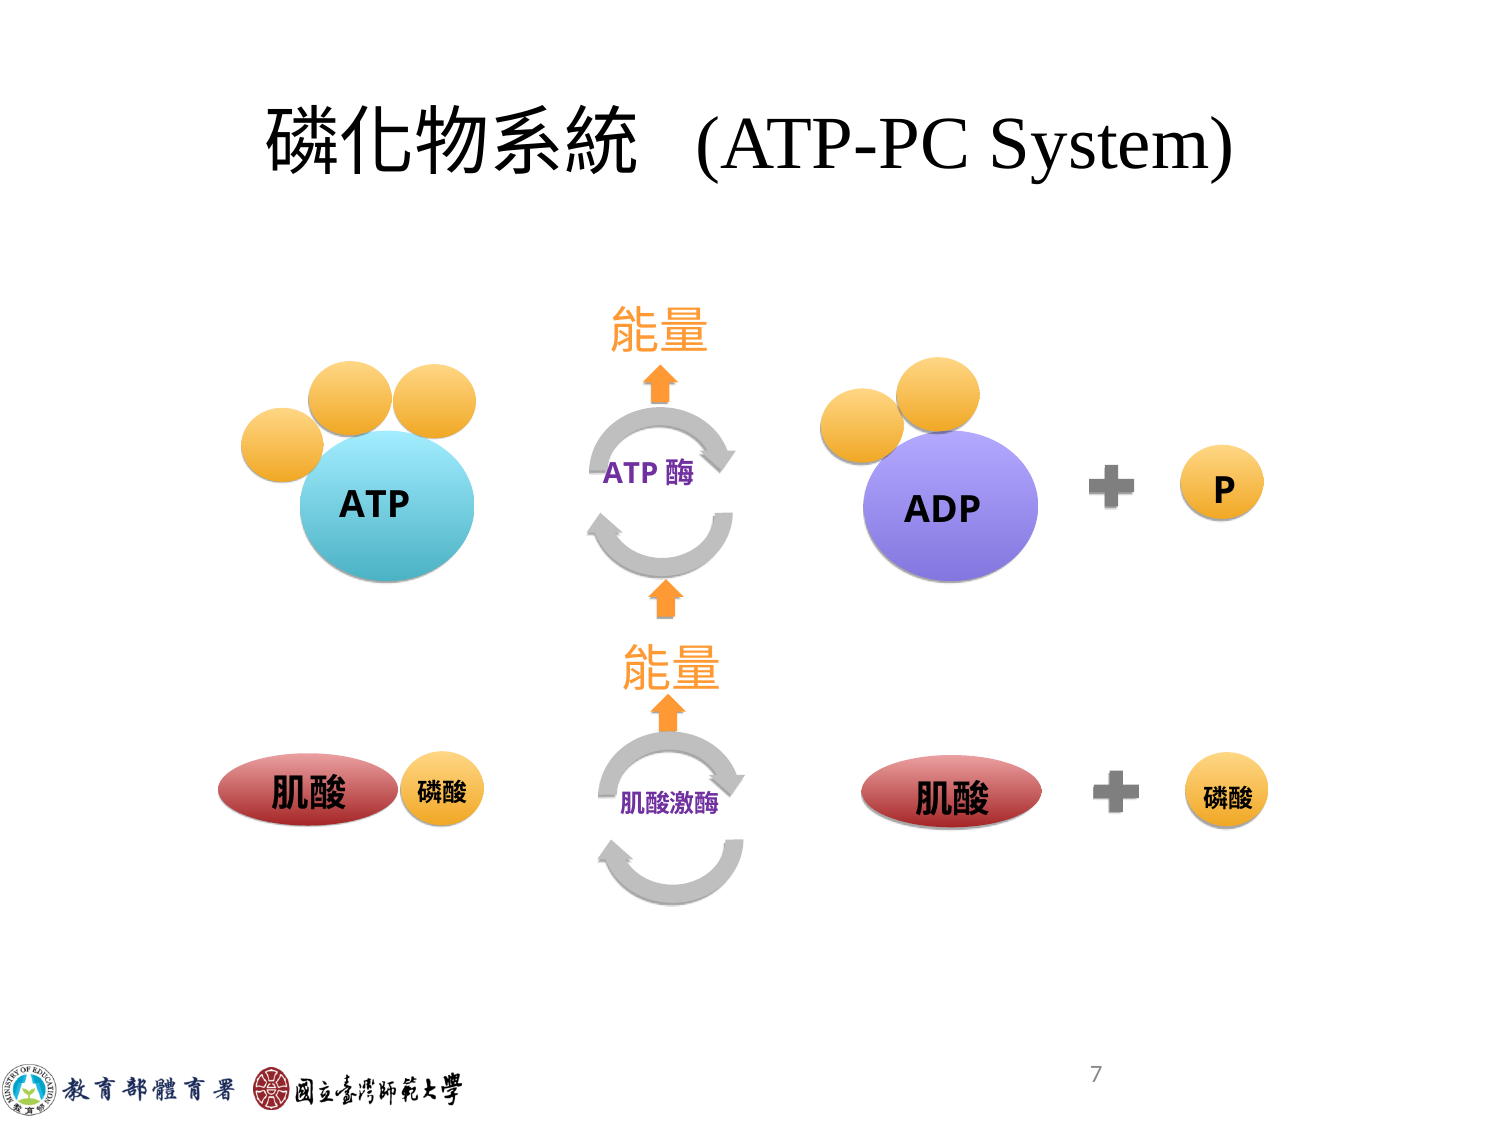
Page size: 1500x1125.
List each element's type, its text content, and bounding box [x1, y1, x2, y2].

text_box [218, 753, 364, 819]
text_box [1188, 752, 1266, 775]
text_box 肌酸 [900, 767, 1007, 828]
text_box [648, 579, 684, 617]
text_box [586, 512, 733, 577]
text_box ATP酶 [587, 446, 724, 498]
text_box [1093, 770, 1139, 813]
text_box [642, 367, 679, 403]
text_box [1074, 1042, 1426, 1103]
text_box 能量 [594, 290, 727, 367]
text_box 肌酸激酶 [605, 779, 750, 826]
text_box 能量 [606, 628, 738, 705]
text_box 肌酸 [256, 761, 418, 823]
text_box 磷酸 [402, 768, 484, 815]
text_box [597, 839, 744, 903]
text_box [241, 361, 476, 582]
text_box [820, 357, 1039, 582]
text_box [407, 751, 478, 768]
text_box [1089, 464, 1135, 507]
text_box 磷酸 [1188, 775, 1282, 821]
text_box ATP [324, 472, 460, 534]
text_box [598, 693, 746, 795]
text_box ADP [889, 477, 1025, 538]
text_box [1180, 444, 1264, 512]
text_box [595, 407, 736, 468]
text_box [861, 755, 1042, 821]
text_box [413, 815, 471, 826]
text_box [1205, 821, 1249, 827]
title 磷化物系統 (ATP-PC System) [75, 45, 1426, 233]
text_box P [1197, 458, 1247, 520]
